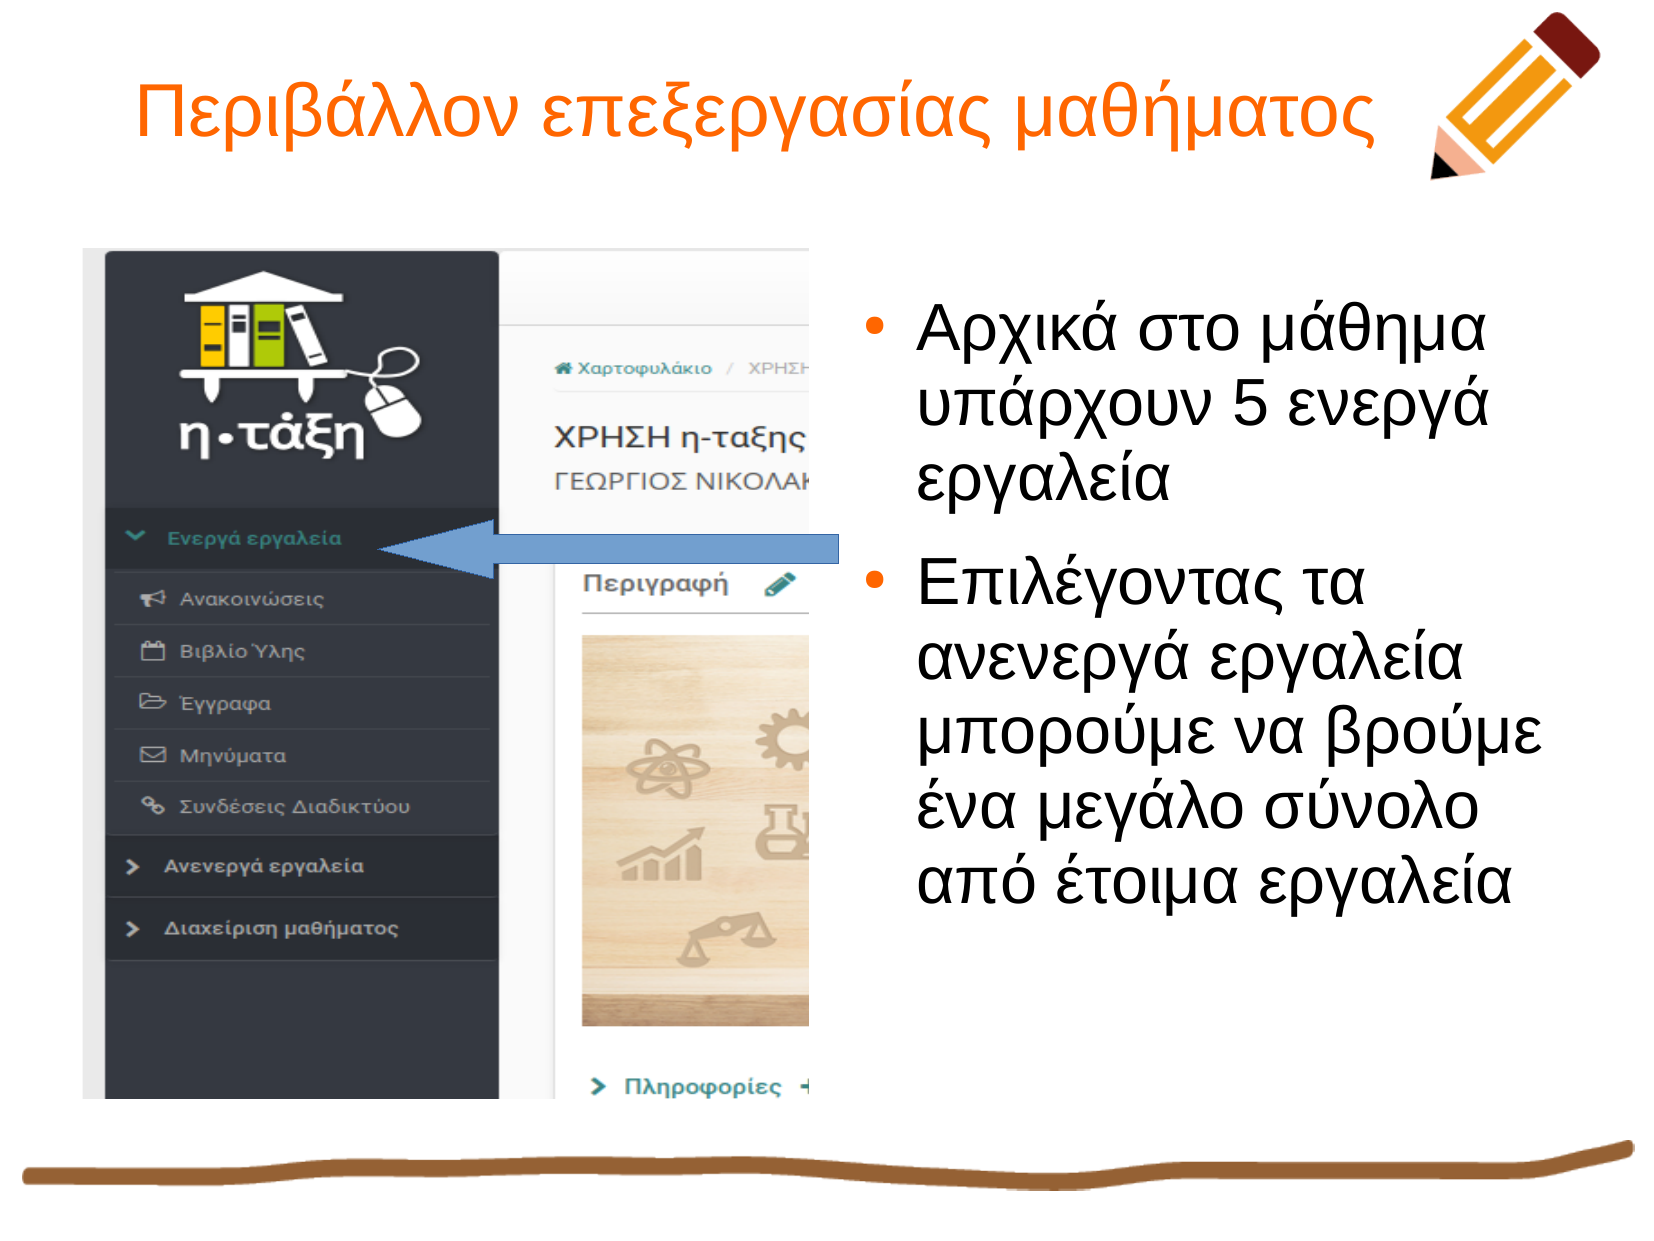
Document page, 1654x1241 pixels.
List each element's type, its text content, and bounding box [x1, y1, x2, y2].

title Περιβάλλον επεξεργασίας μαθήματος [82, 49, 1430, 172]
picture [82, 248, 809, 1099]
text_box [377, 519, 839, 579]
picture [1430, 12, 1601, 181]
picture [22, 1140, 1635, 1191]
list Αρχικά στο μάθημα υπάρχουν 5 ενεργά εργαλεία Επιλέγοντας τα ανενεργά εργαλεία μπορούμε να βρούμε ένα μεγάλο σύνολο από έτοιμα εργαλεία [845, 290, 1572, 1122]
